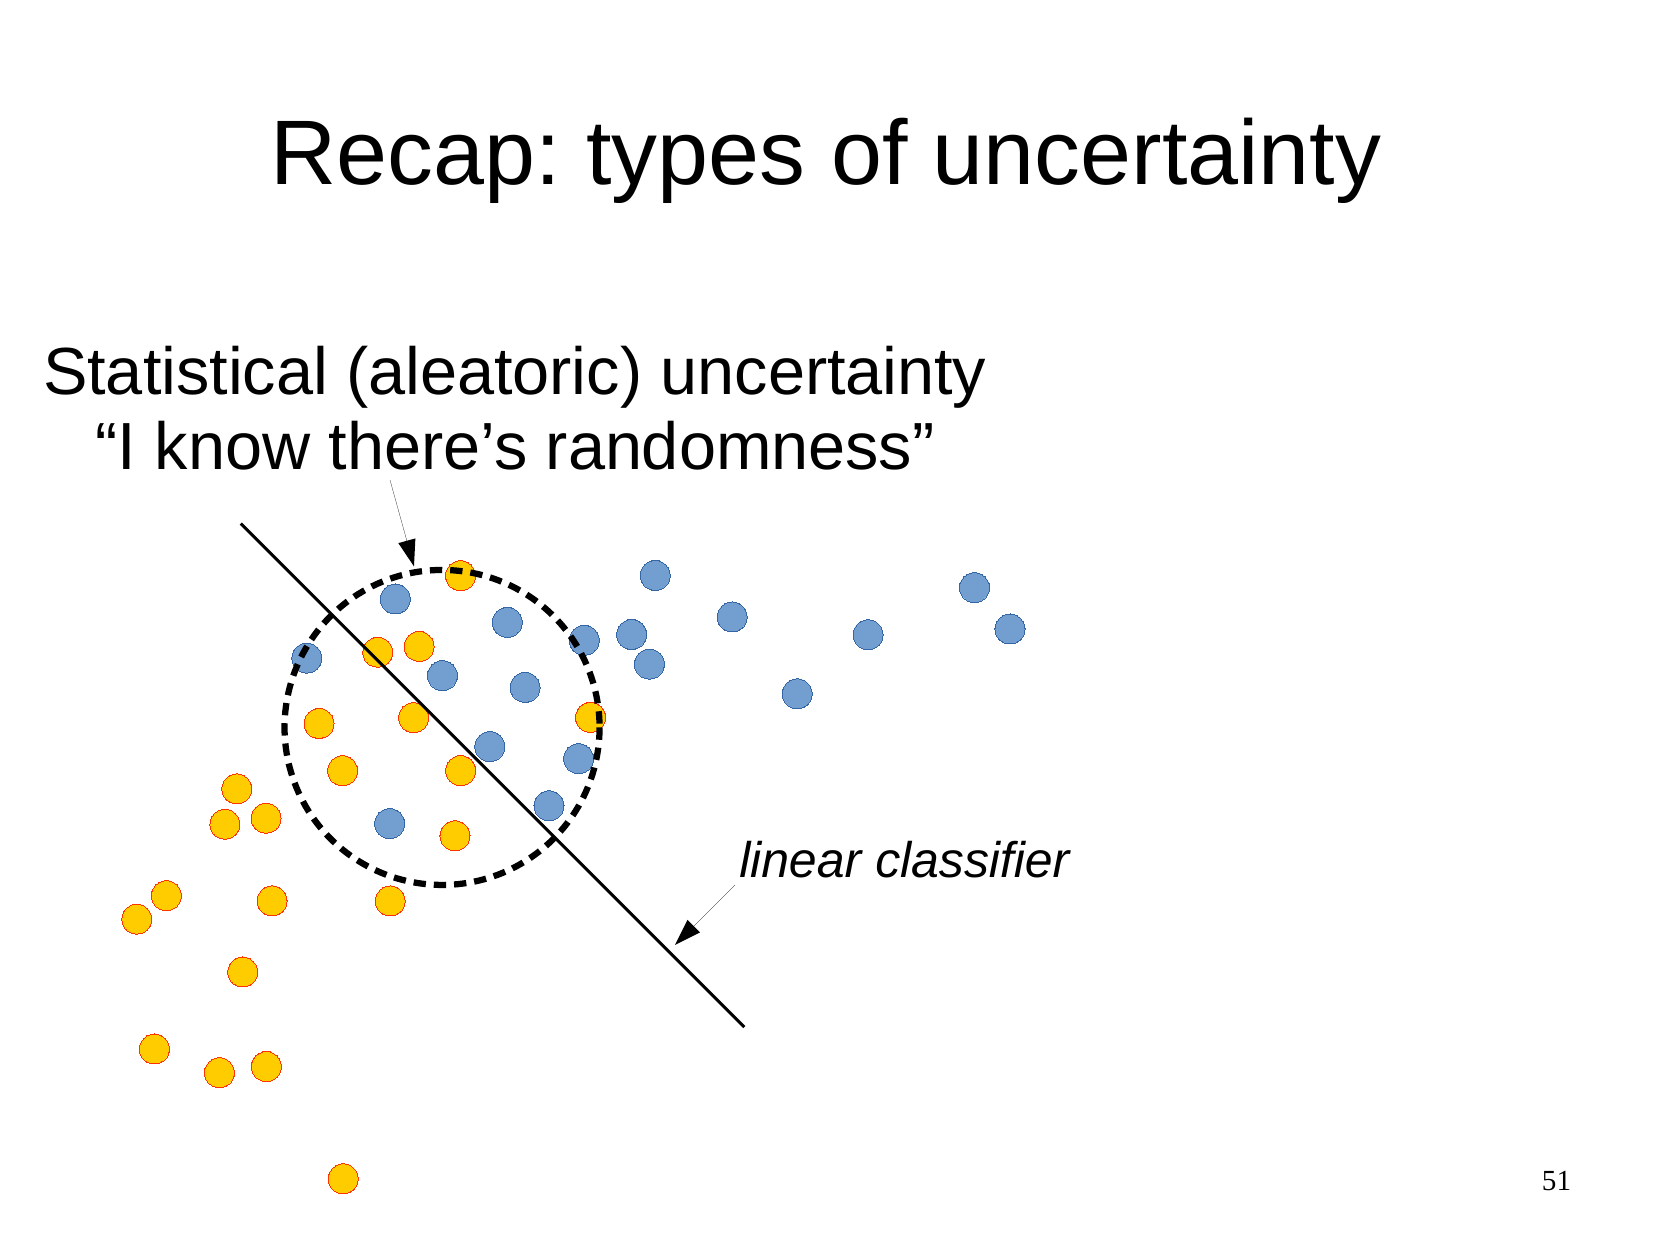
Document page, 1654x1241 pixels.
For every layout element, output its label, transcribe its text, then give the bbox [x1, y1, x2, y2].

text_box linear classifier [726, 823, 1083, 898]
text_box [994, 613, 1026, 644]
text_box [139, 1033, 170, 1064]
text_box [375, 885, 406, 916]
text_box [204, 1057, 235, 1088]
text_box Statistical (aleatoric) uncertainty “I know there’s randomness” [0, 296, 1063, 522]
title Recap: types of uncertainty [82, 49, 1571, 257]
text_box [782, 678, 813, 709]
text_box [227, 956, 258, 987]
text_box [616, 619, 647, 650]
text_box [251, 1051, 282, 1082]
text_box [251, 803, 282, 834]
text_box [221, 773, 252, 804]
text_box [284, 560, 606, 885]
text_box [209, 809, 240, 840]
text_box [257, 885, 288, 916]
text_box [640, 560, 671, 591]
text_box [151, 880, 182, 911]
text_box [634, 649, 665, 680]
text_box [328, 1163, 359, 1194]
text_box [853, 619, 884, 650]
text_box [959, 572, 990, 603]
text_box [121, 904, 152, 935]
text_box [717, 601, 748, 632]
